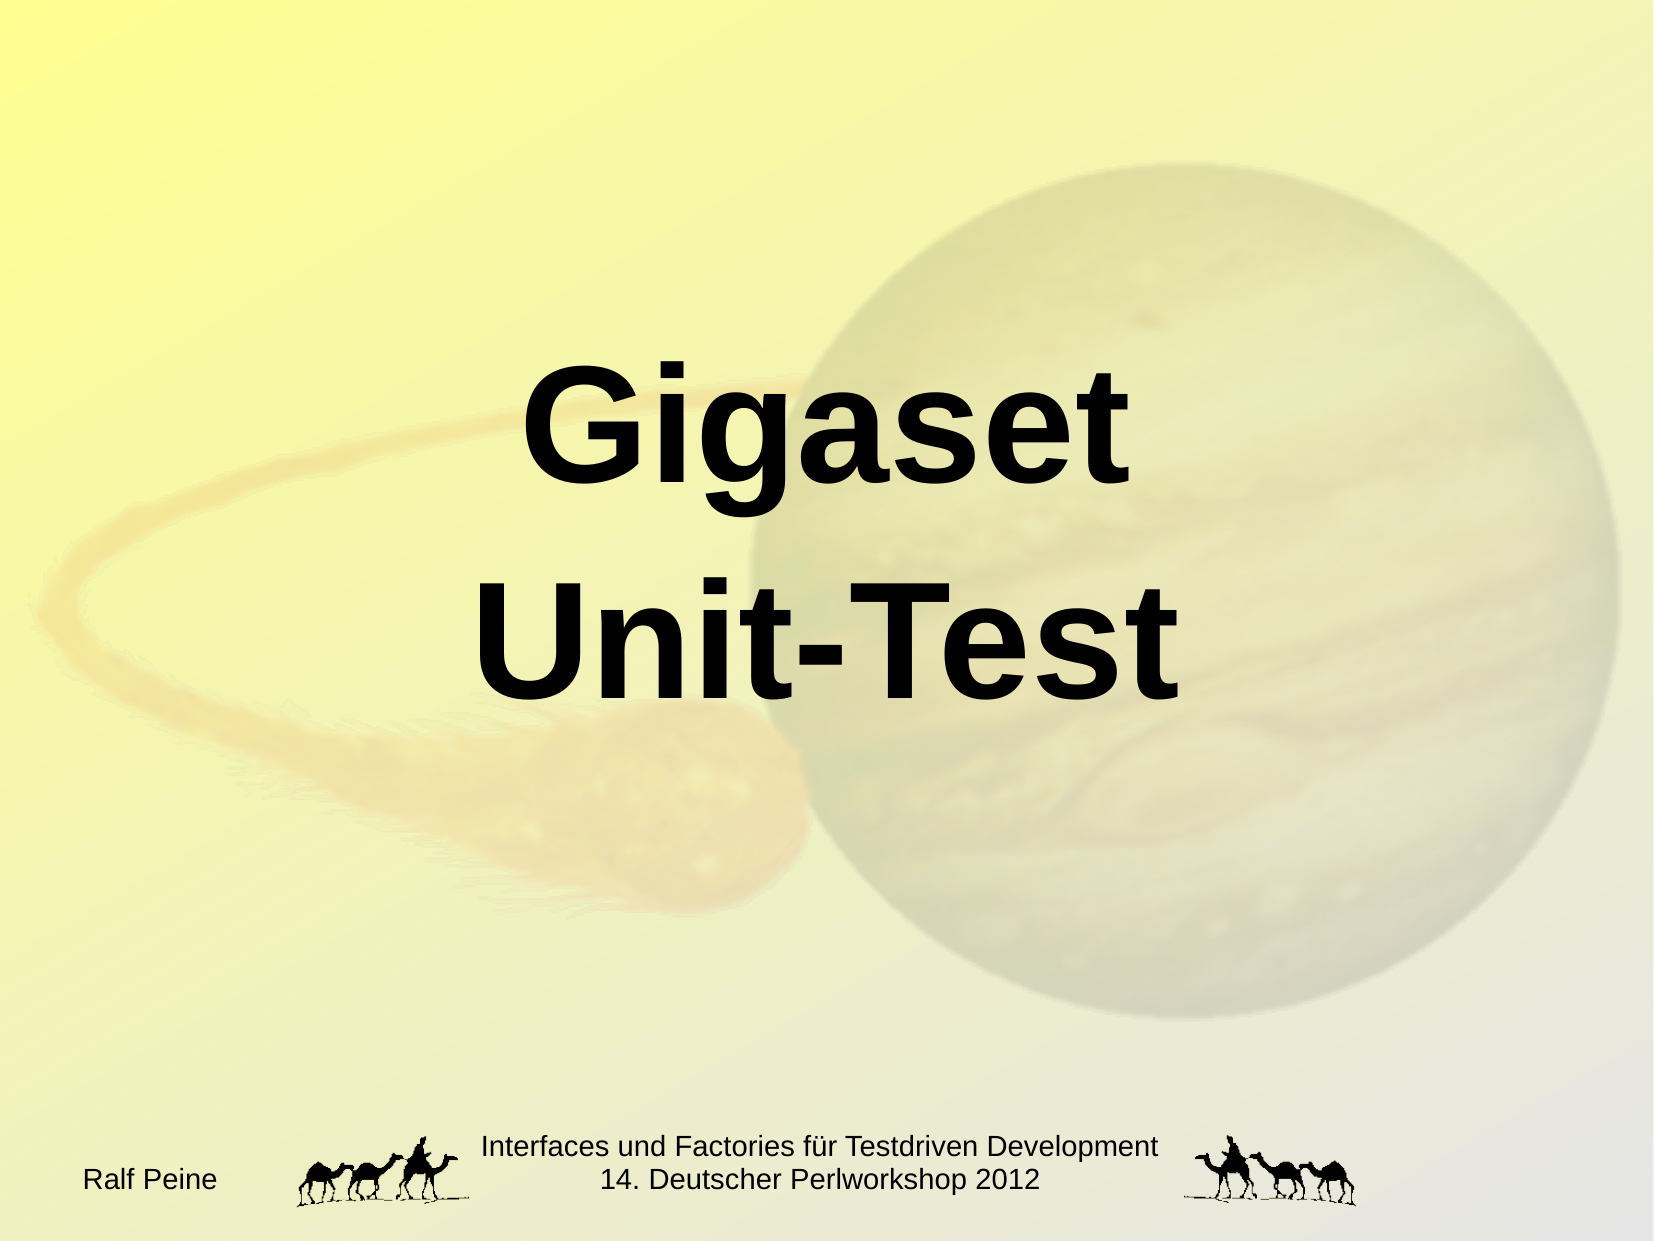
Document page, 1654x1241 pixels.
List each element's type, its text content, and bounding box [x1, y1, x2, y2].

picture [3, 138, 1654, 1054]
picture [291, 1134, 469, 1214]
list Gigaset Unit-Test [82, 331, 1569, 951]
picture [1184, 1133, 1362, 1213]
